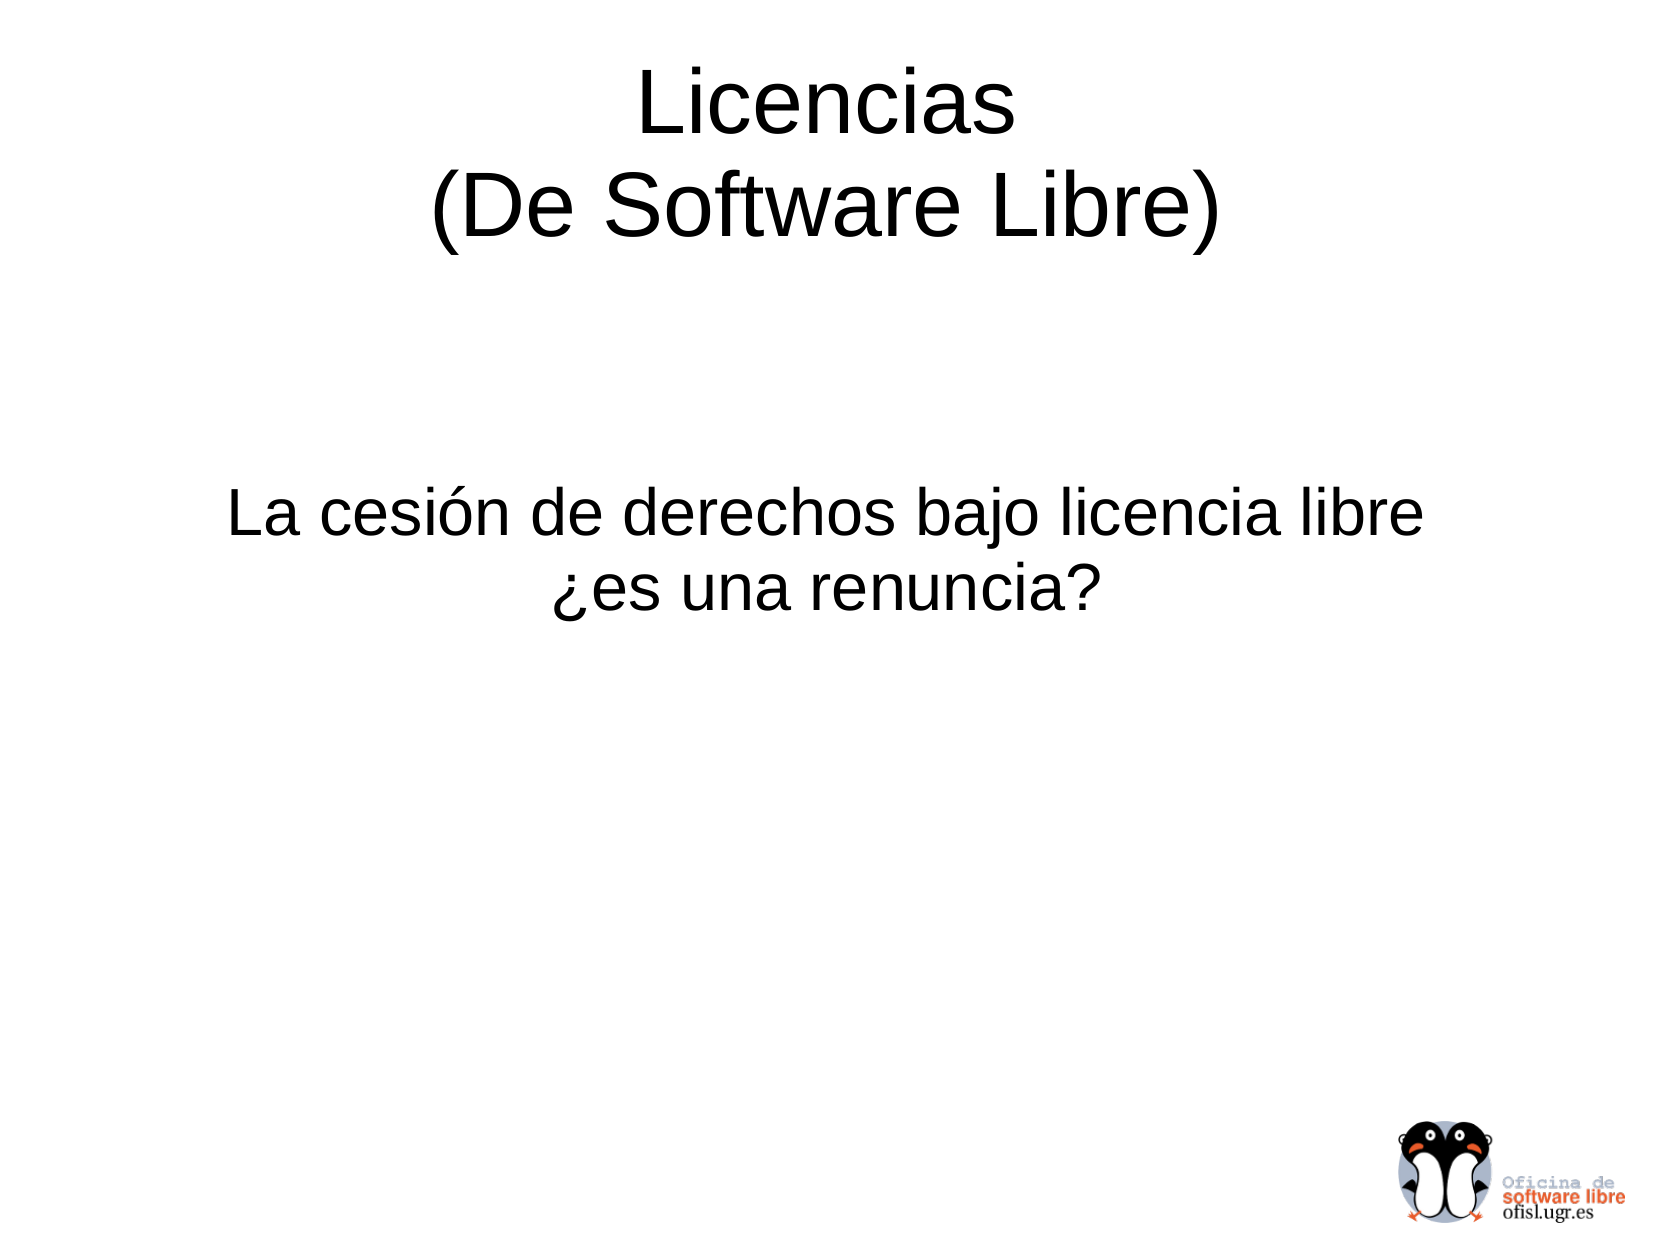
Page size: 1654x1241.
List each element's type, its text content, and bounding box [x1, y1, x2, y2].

subtitle La cesión de derechos bajo licencia libre ¿es una renuncia? [82, 297, 1571, 1102]
title Licencias (De Software Libre) [82, 50, 1571, 256]
picture [1398, 1121, 1625, 1223]
